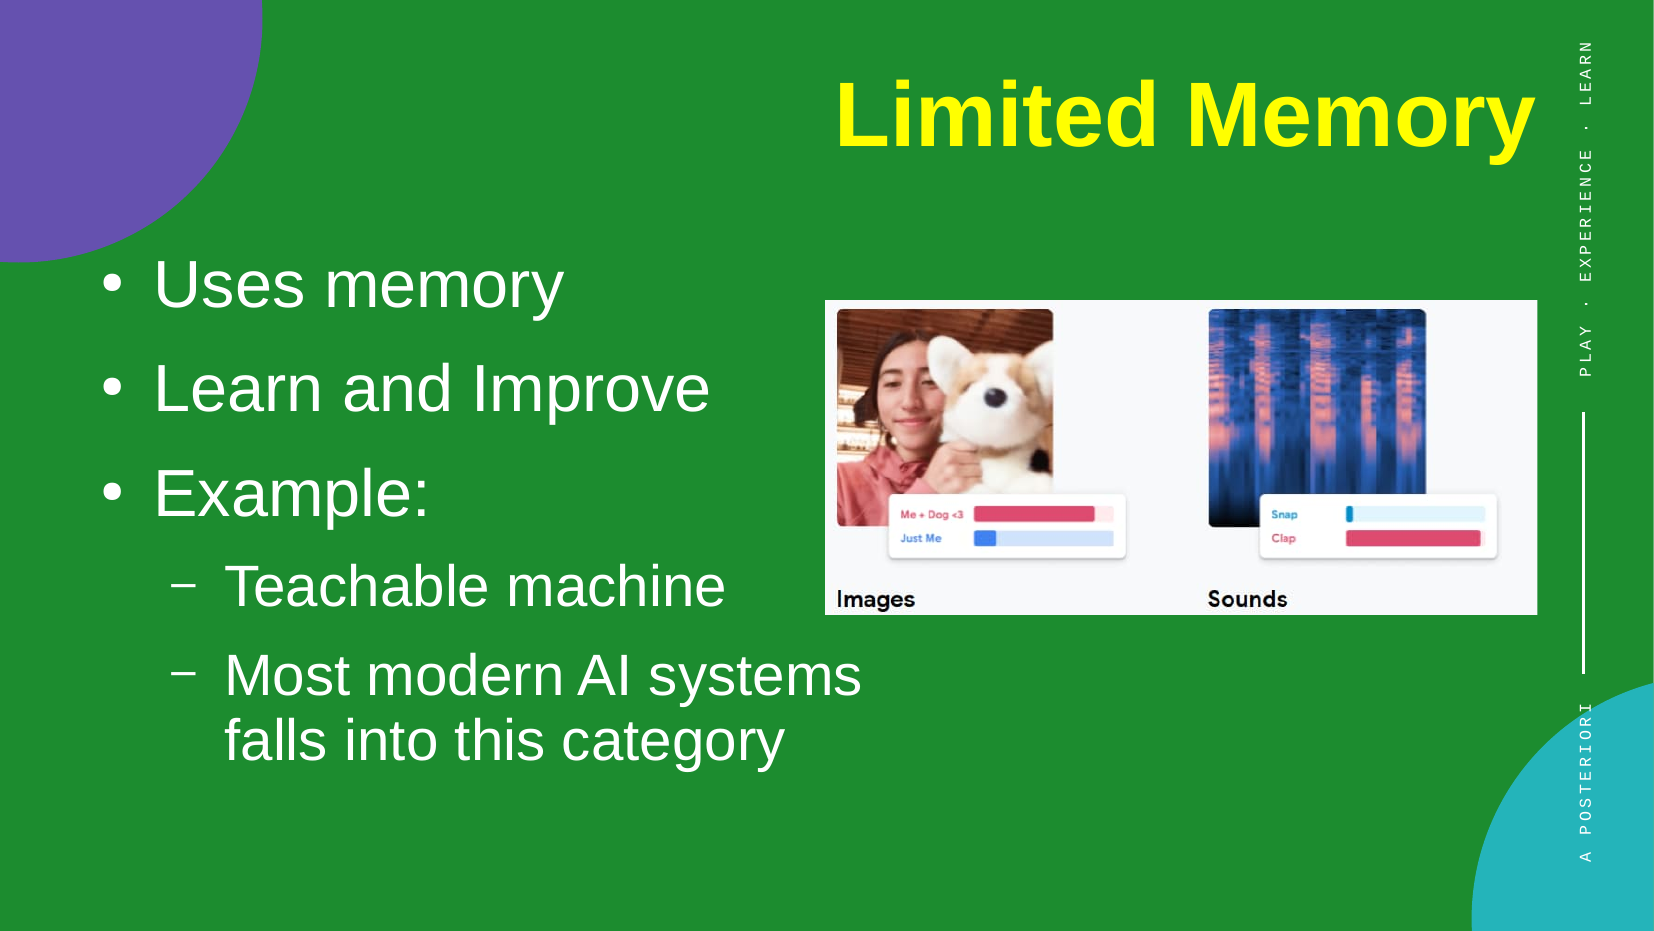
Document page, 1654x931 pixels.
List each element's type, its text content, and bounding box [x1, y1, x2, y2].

picture [825, 300, 1538, 615]
list Uses memory Learn and Improve Example: Teachable machine Most modern AI systems falls into this category [82, 247, 1571, 787]
title Limited Memory [262, 37, 1538, 193]
